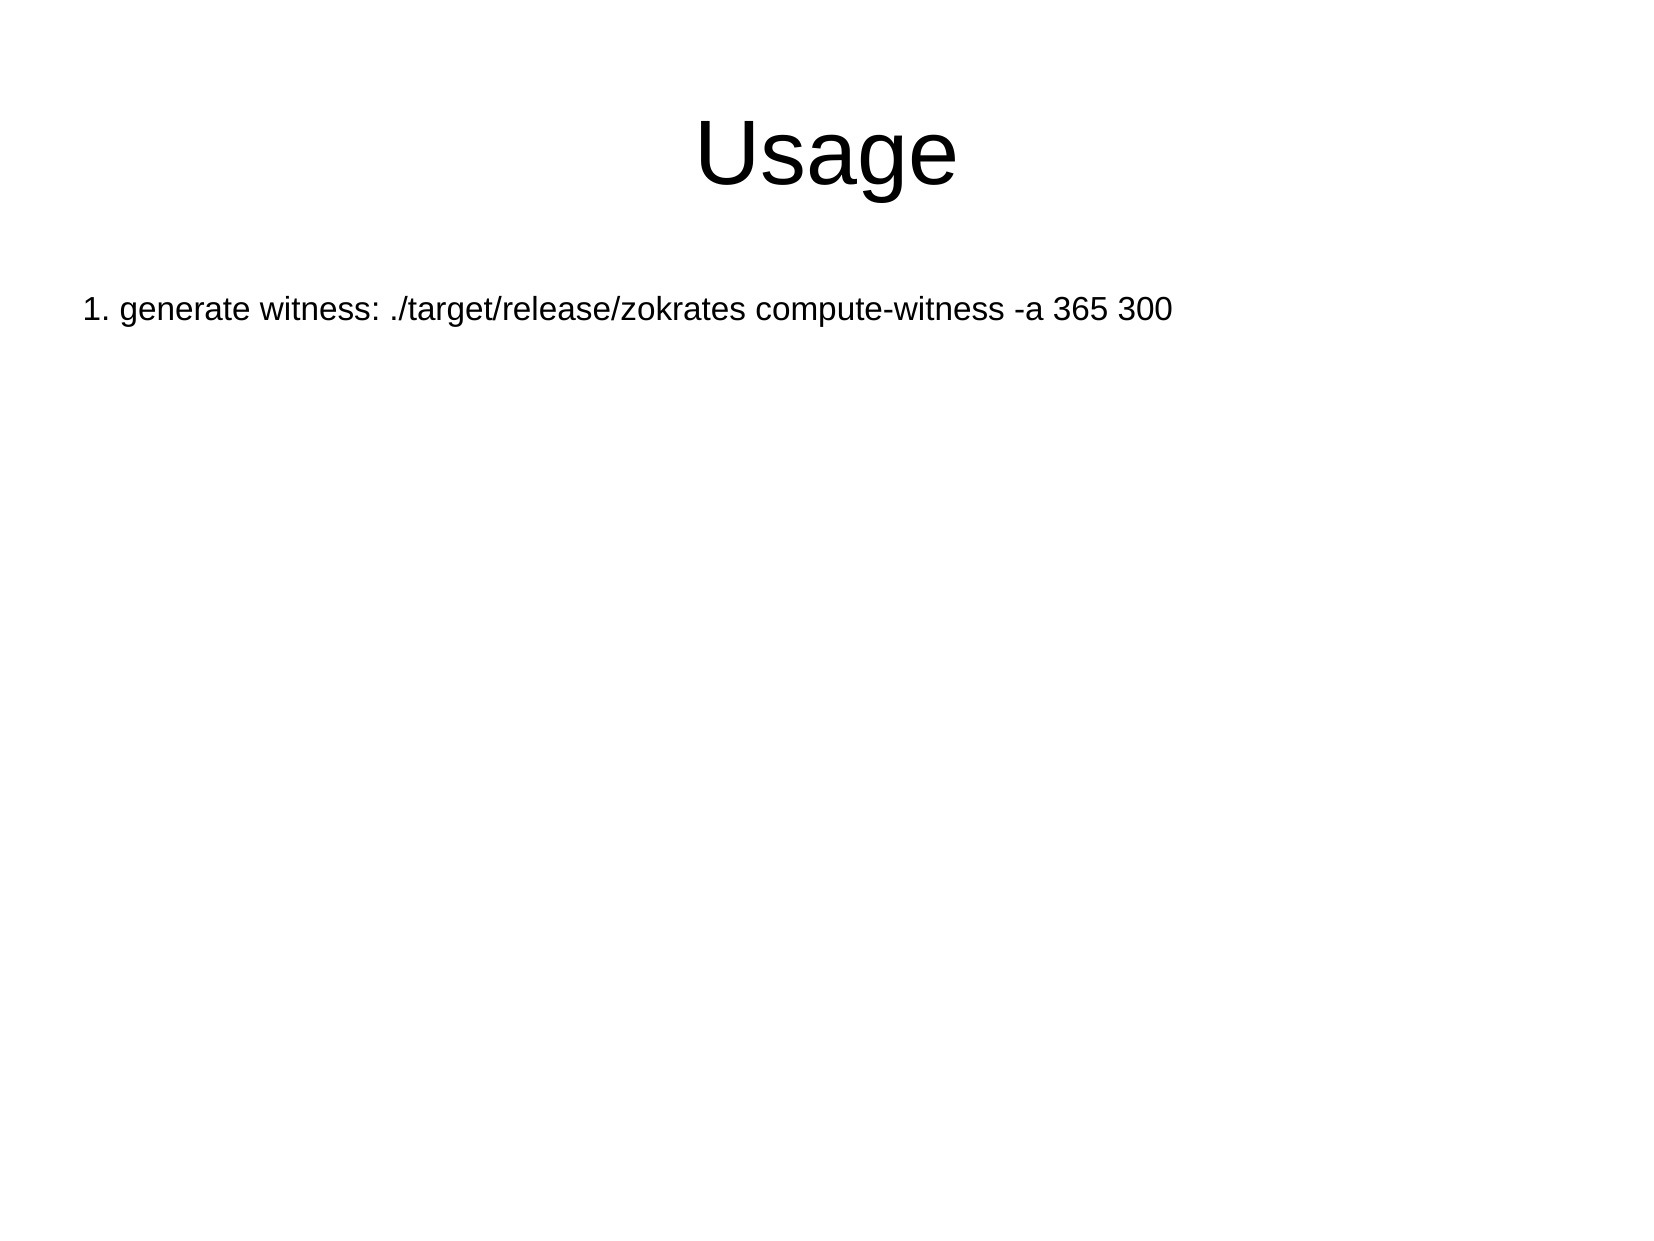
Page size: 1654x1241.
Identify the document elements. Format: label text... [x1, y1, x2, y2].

list 1. generate witness: ./target/release/zokrates compute-witness -a 365 300 [82, 290, 1571, 1010]
title Usage [82, 49, 1571, 257]
